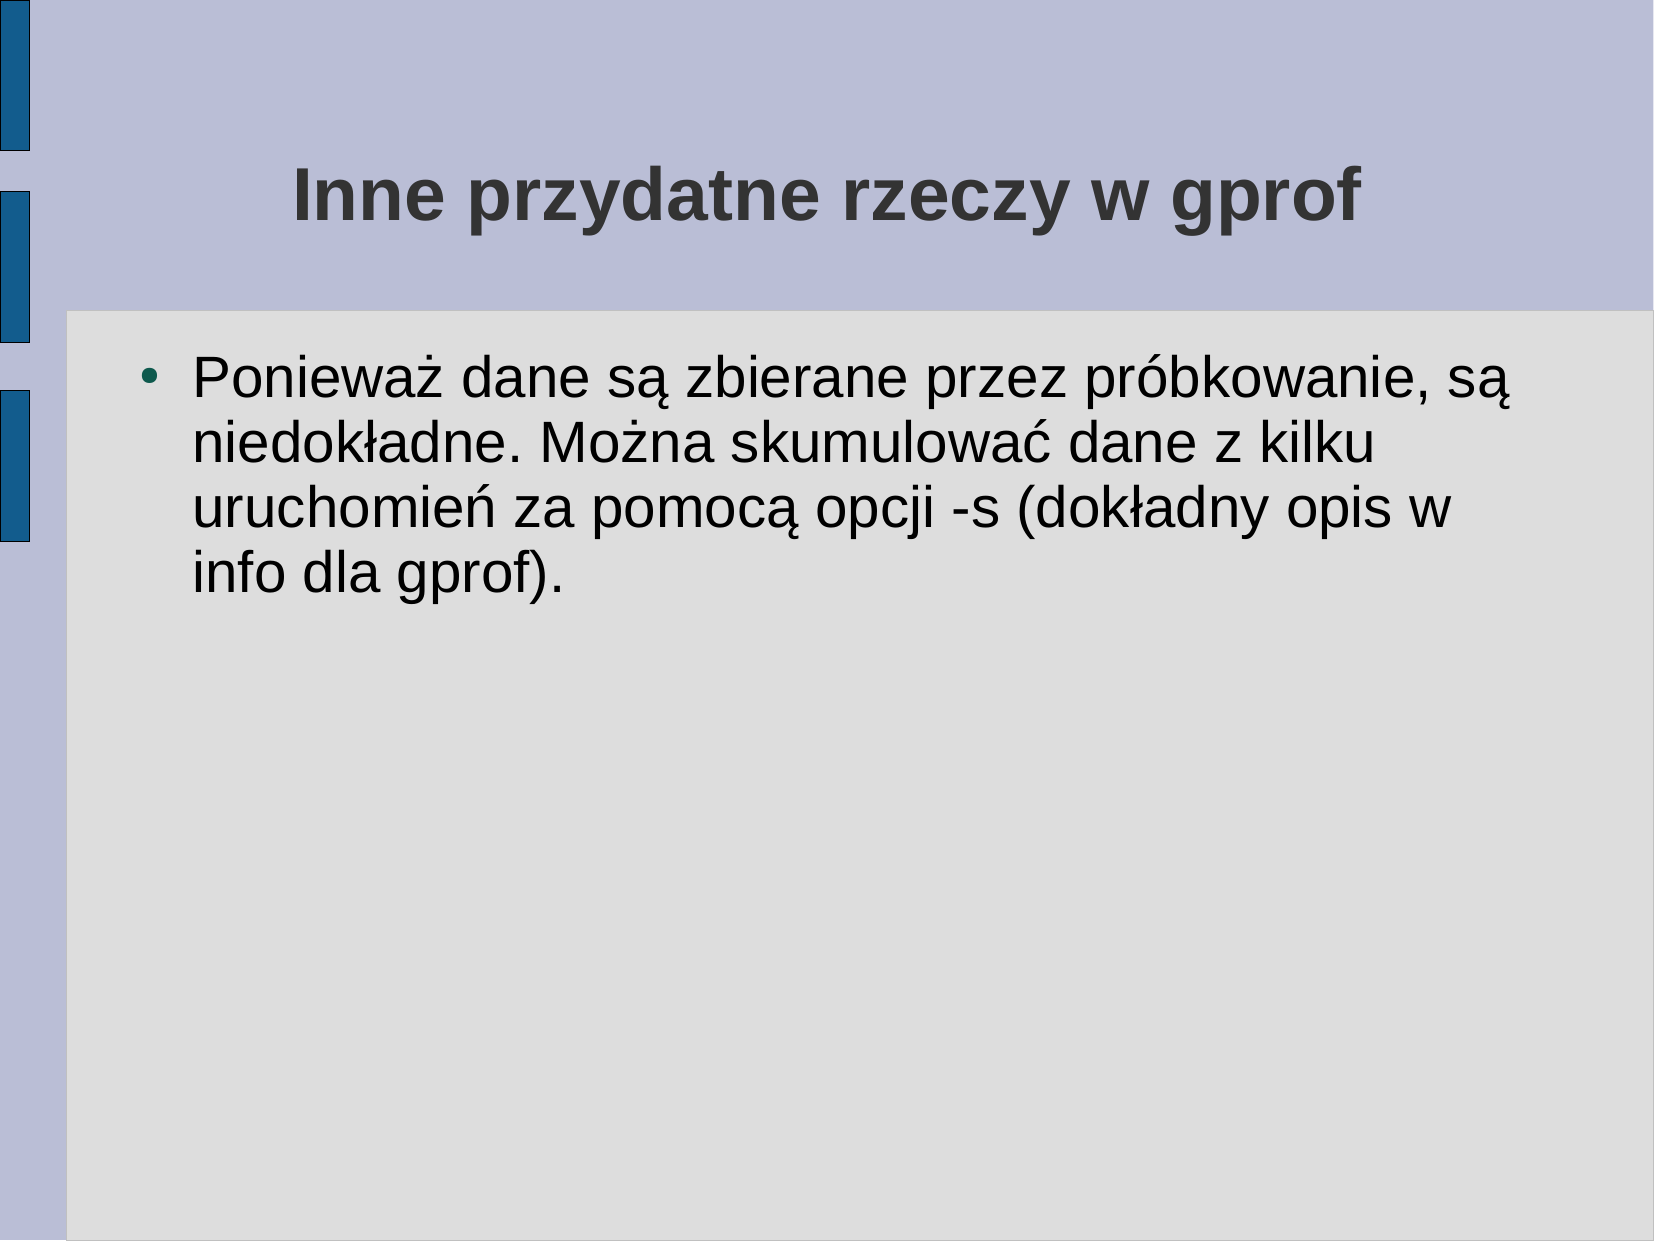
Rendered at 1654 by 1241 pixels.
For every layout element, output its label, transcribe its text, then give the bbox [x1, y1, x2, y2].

title Inne przydatne rzeczy w gprof [121, 91, 1534, 299]
list Ponieważ dane są zbierane przez próbkowanie, są niedokładne. Można skumulować dane z kilku uruchomień za pomocą opcji -s (dokładny opis w info dla gprof). [121, 344, 1534, 1127]
